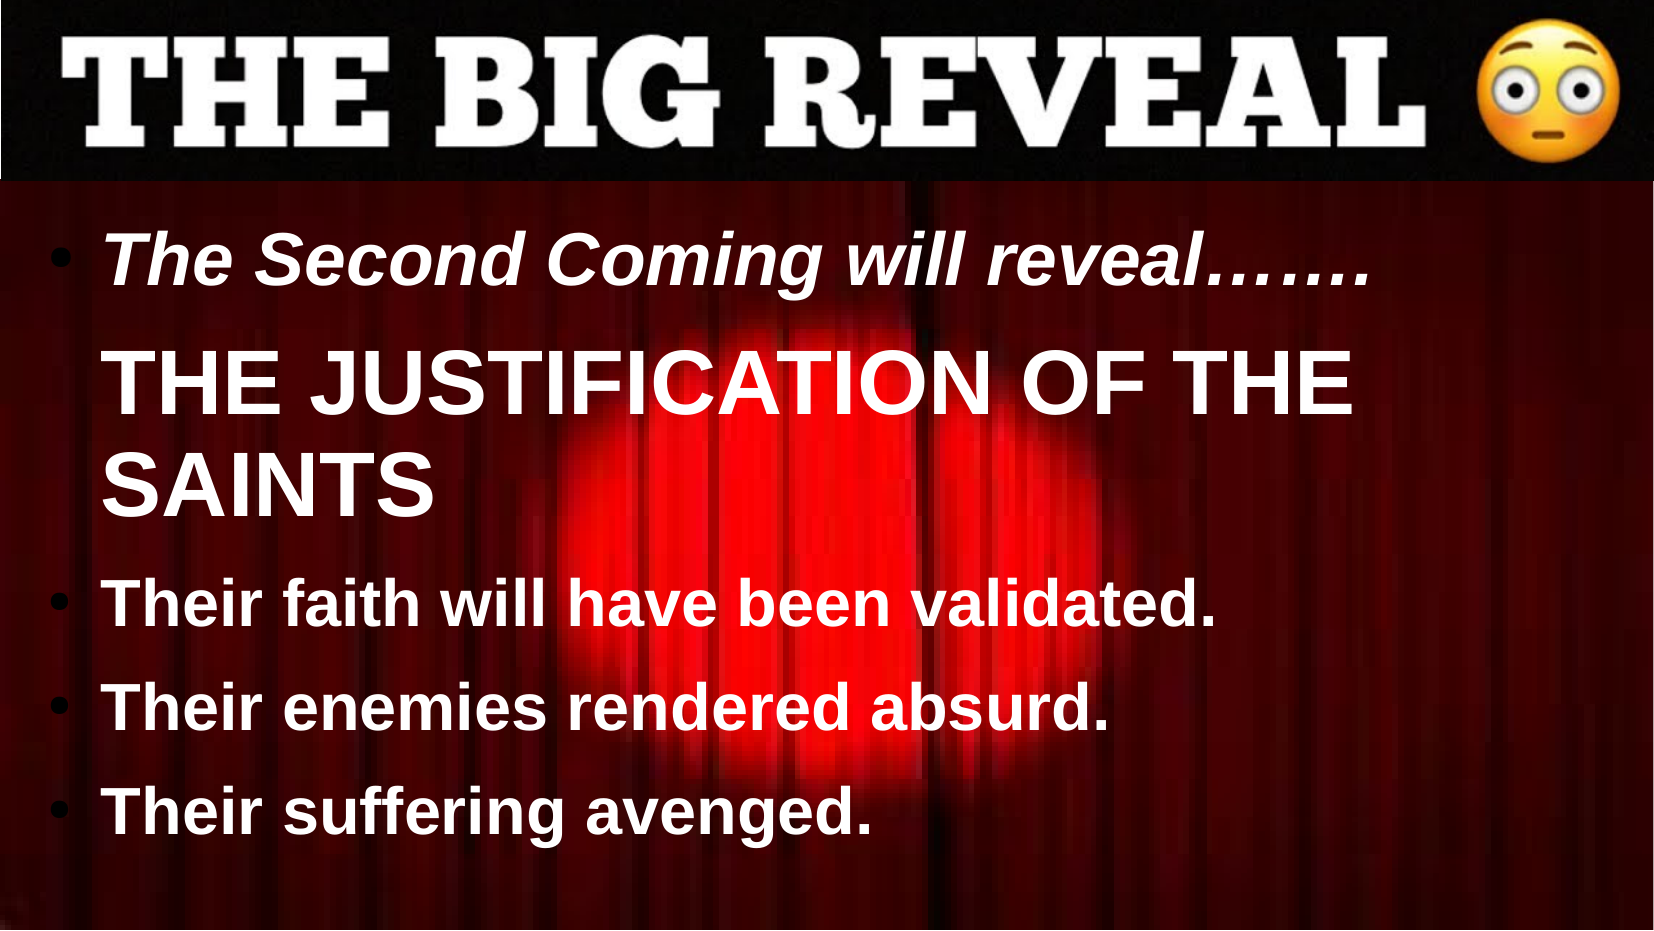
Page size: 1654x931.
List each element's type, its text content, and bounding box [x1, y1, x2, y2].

picture [0, 0, 1654, 930]
list The Second Coming will reveal……. THE JUSTIFICATION OF THE SAINTS Their faith will have been validated. Their enemies rendered absurd. Their suffering avenged. [30, 217, 1606, 886]
